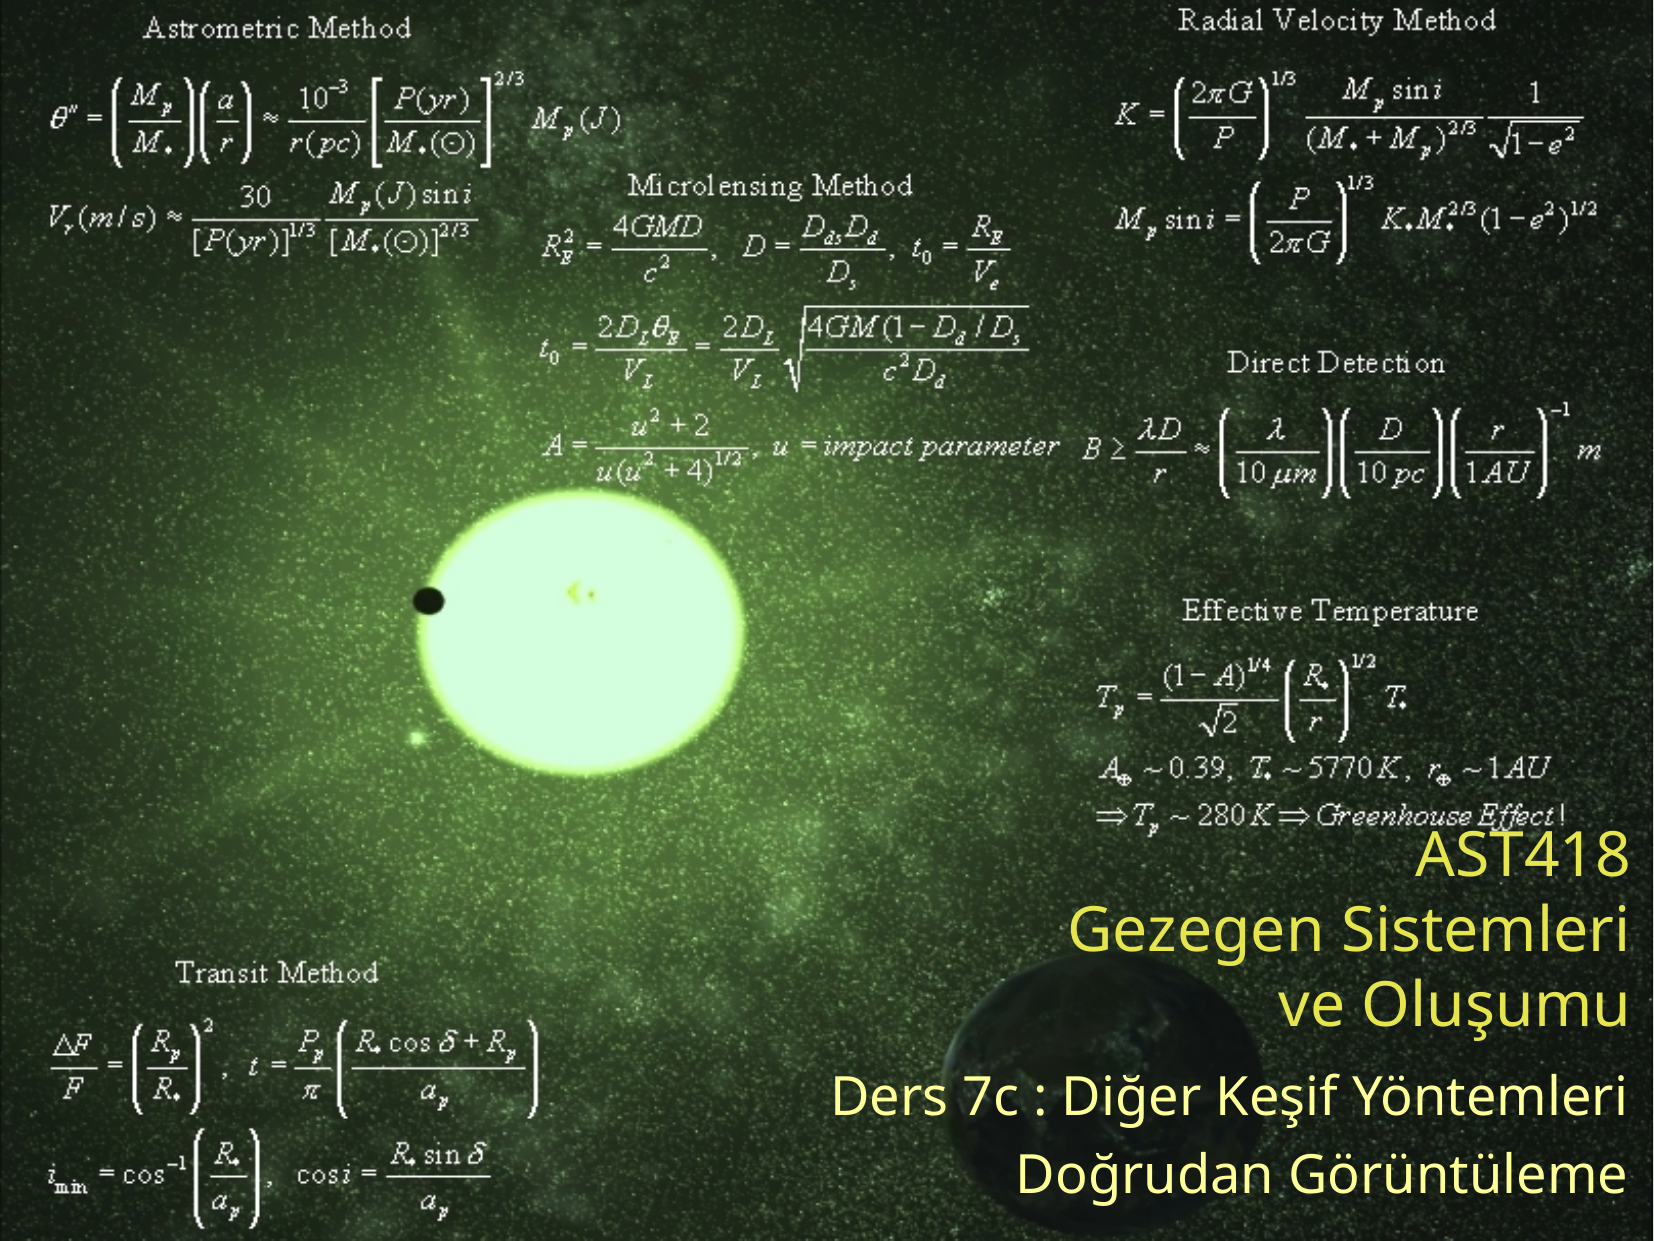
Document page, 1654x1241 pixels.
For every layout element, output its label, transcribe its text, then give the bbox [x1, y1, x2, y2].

title AST418 Gezegen Sistemleri ve Oluşumu [550, 814, 1647, 1040]
picture [0, 0, 1654, 1241]
text_box Ders 7c : Diğer Keşif Yöntemleri Doğrudan Görüntüleme [545, 1053, 1644, 1206]
